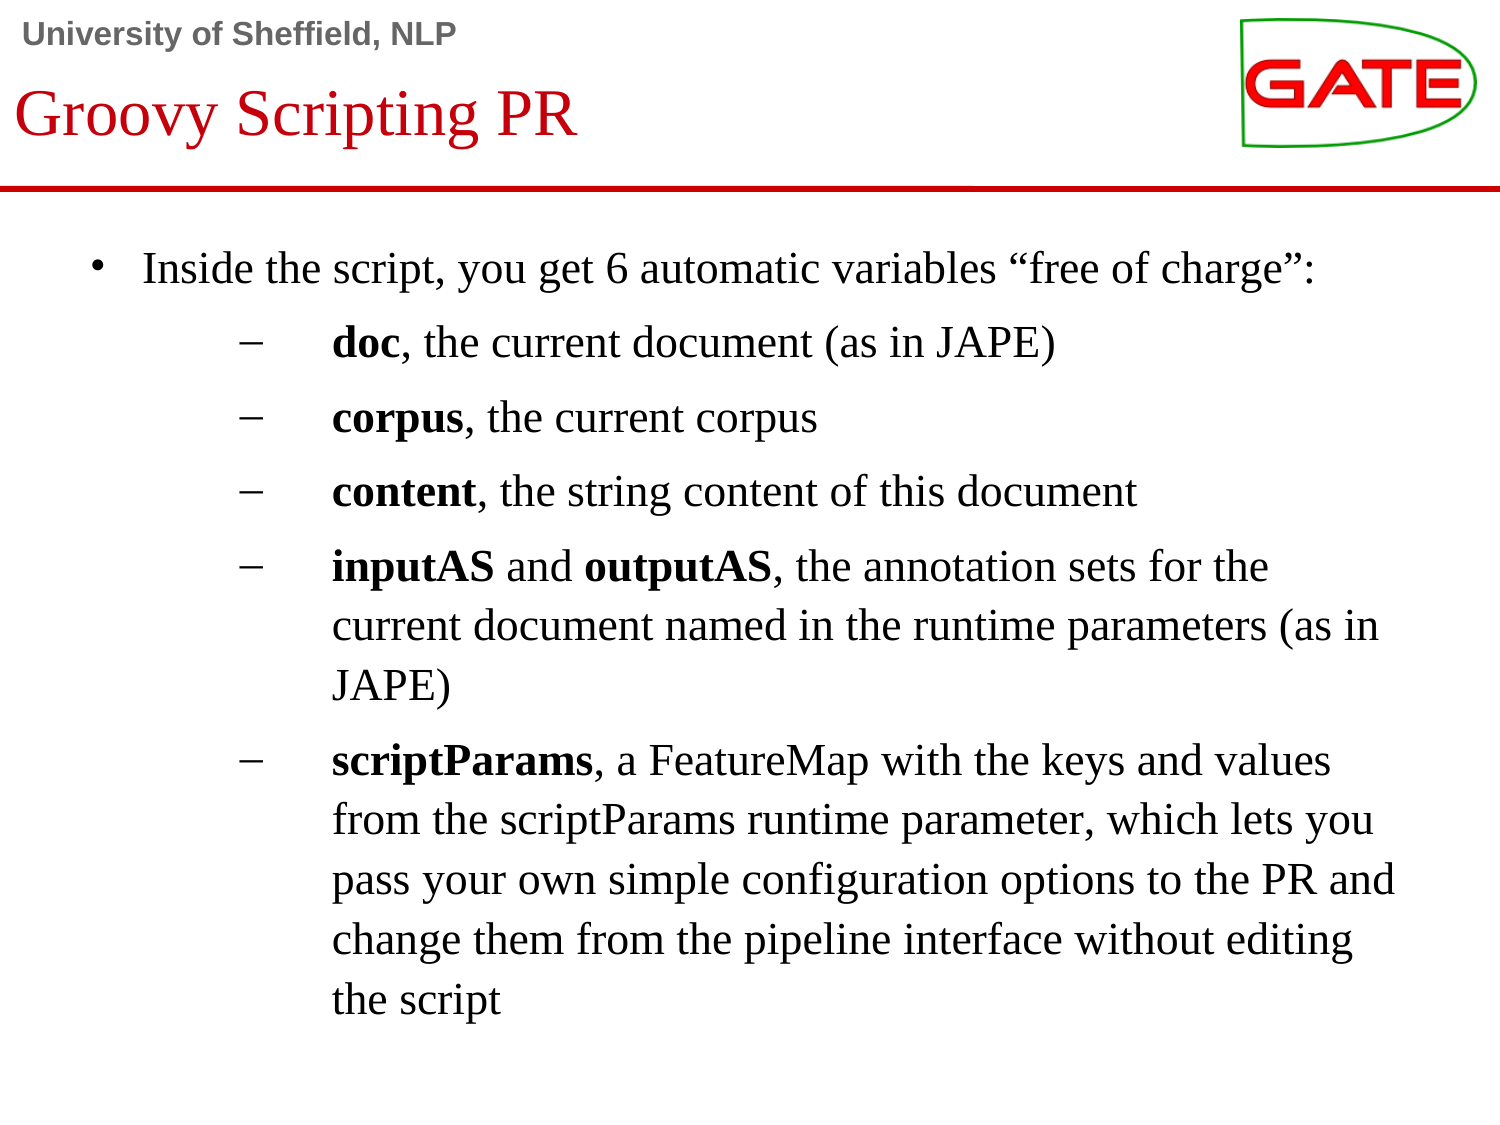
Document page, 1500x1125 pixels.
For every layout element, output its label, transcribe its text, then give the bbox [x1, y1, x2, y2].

picture [1240, 18, 1477, 148]
title Groovy Scripting PR [0, 4, 1239, 214]
list Inside the script, you get 6 automatic variables “free of charge”: doc, the current document (as in JAPE) corpus, the current corpus content, the string content of this document inputAS and outputAS, the annotation sets for the current document named in the runtime parameters (as in JAPE) scriptParams, a FeatureMap with the keys and values from the scriptParams runtime parameter, which lets you pass your own simple configuration options to the PR and change them from the pipeline interface without editing the script [75, 224, 1415, 1106]
